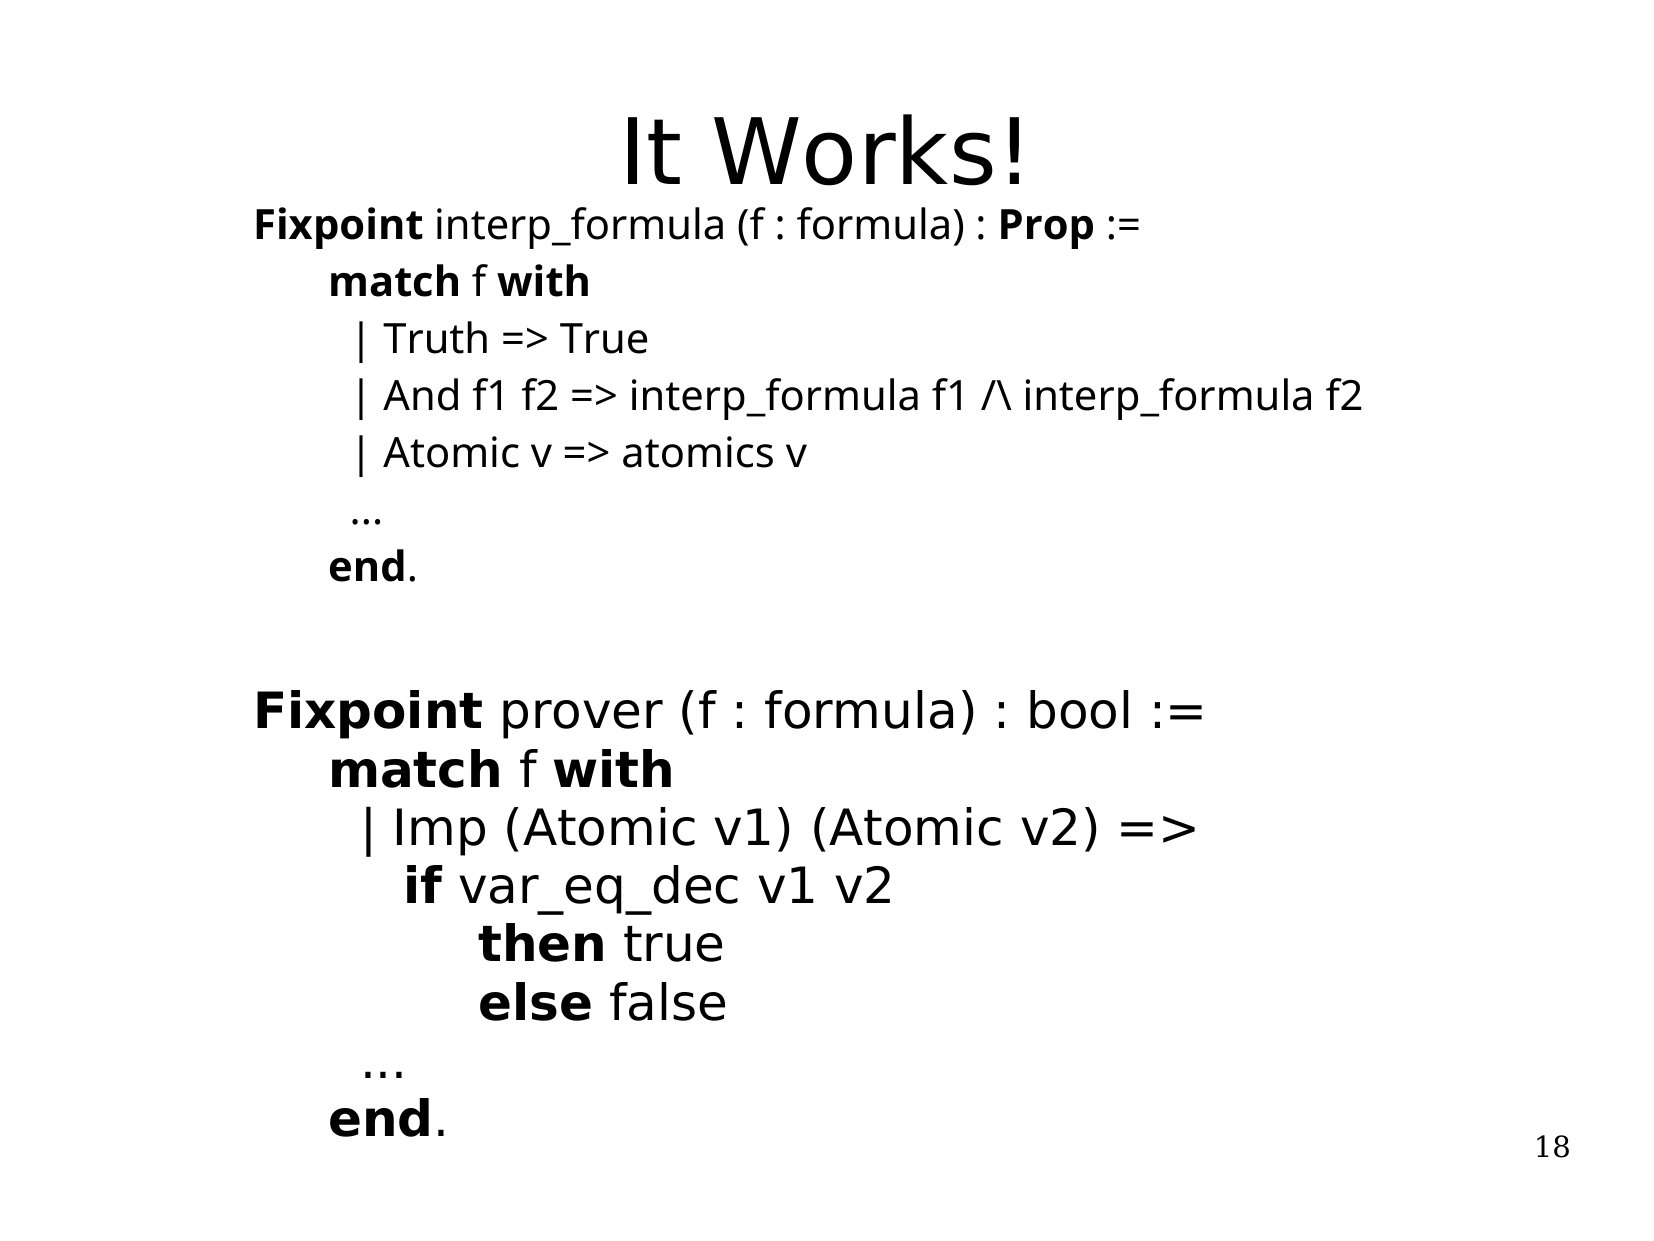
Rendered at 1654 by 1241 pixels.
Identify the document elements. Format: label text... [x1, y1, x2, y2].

text_box Fixpoint prover (f : formula) : bool := match f with | Imp (Atomic v1) (Atomic v2) => if var_eq_dec v1 v2 then true else false ... end. [238, 675, 1276, 1156]
text_box Fixpoint interp_formula (f : formula) : Prop := match f with | Truth => True | And f1 f2 => interp_formula f1 /\ interp_formula f2 | Atomic v => atomics v ... end. [238, 187, 1388, 594]
title It Works! [82, 56, 1571, 250]
